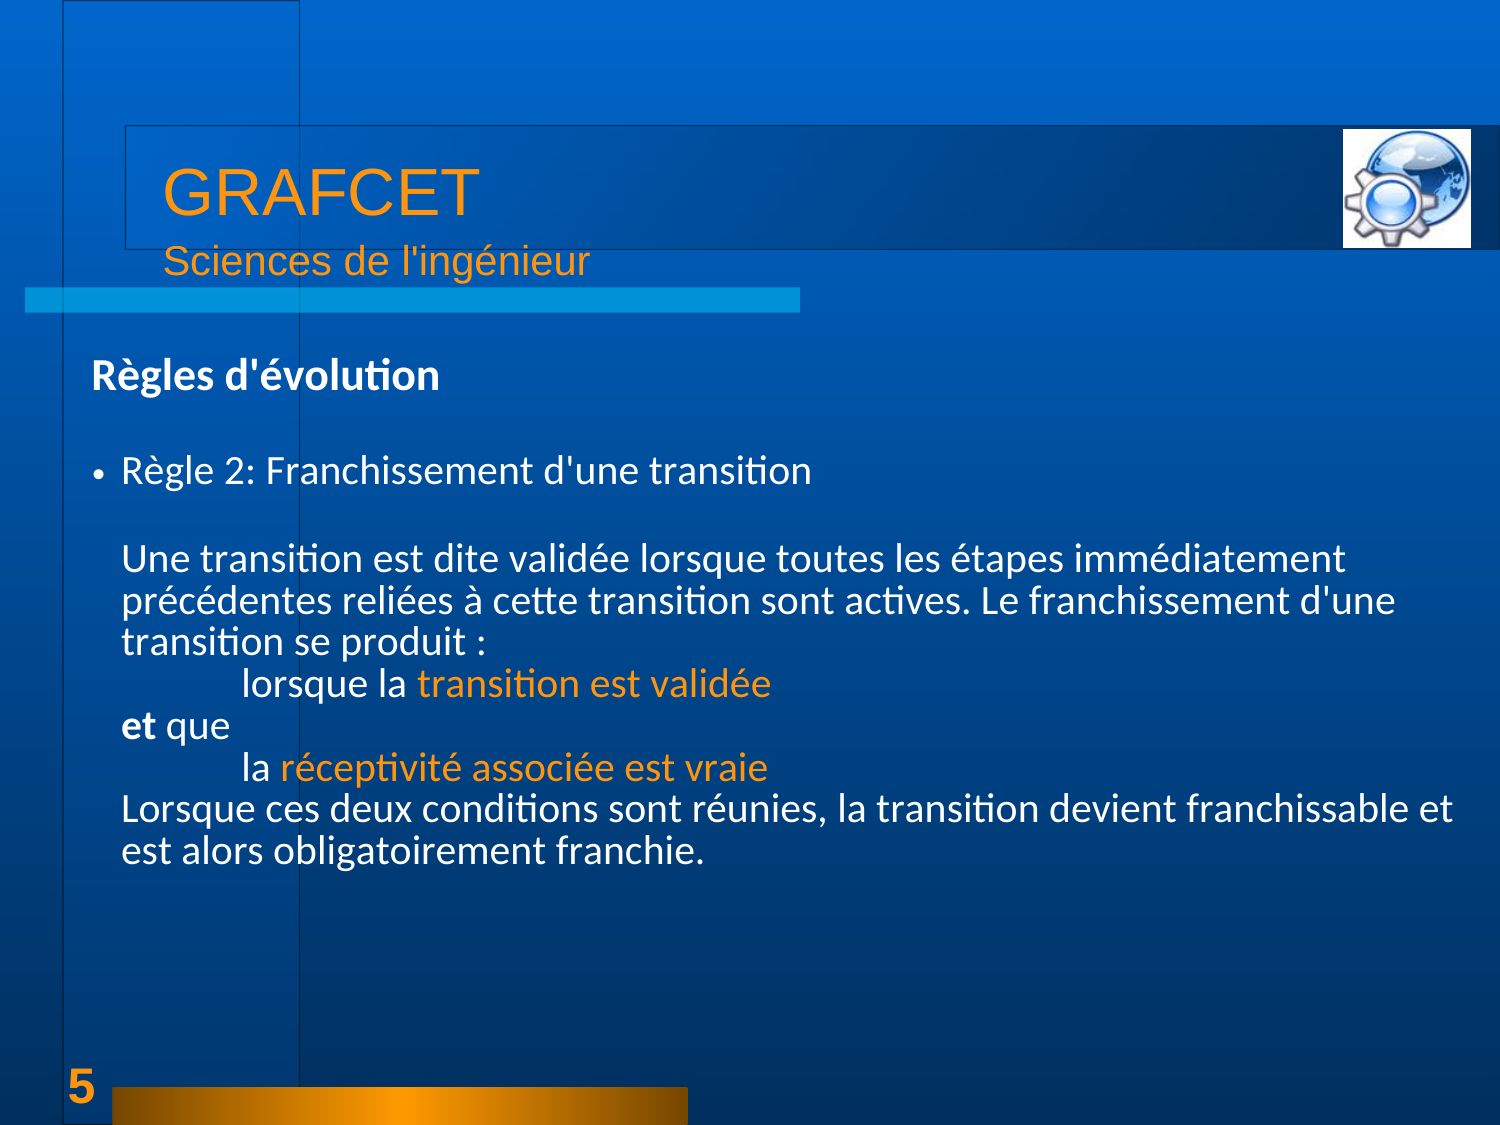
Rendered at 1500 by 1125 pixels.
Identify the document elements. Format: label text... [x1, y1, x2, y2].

picture [1343, 129, 1471, 248]
text_box Règles d'évolution Règle 2: Franchissement d'une transition Une transition est dite validée lorsque toutes les étapes immédiatement précédentes reliées à cette transition sont actives. Le franchissement d'une transition se produit : lorsque la transition est validée et que la réceptivité associée est vraie Lorsque ces deux conditions sont réunies, la transition devient franchissable et est alors obligatoirement franchie. [76, 348, 1477, 981]
